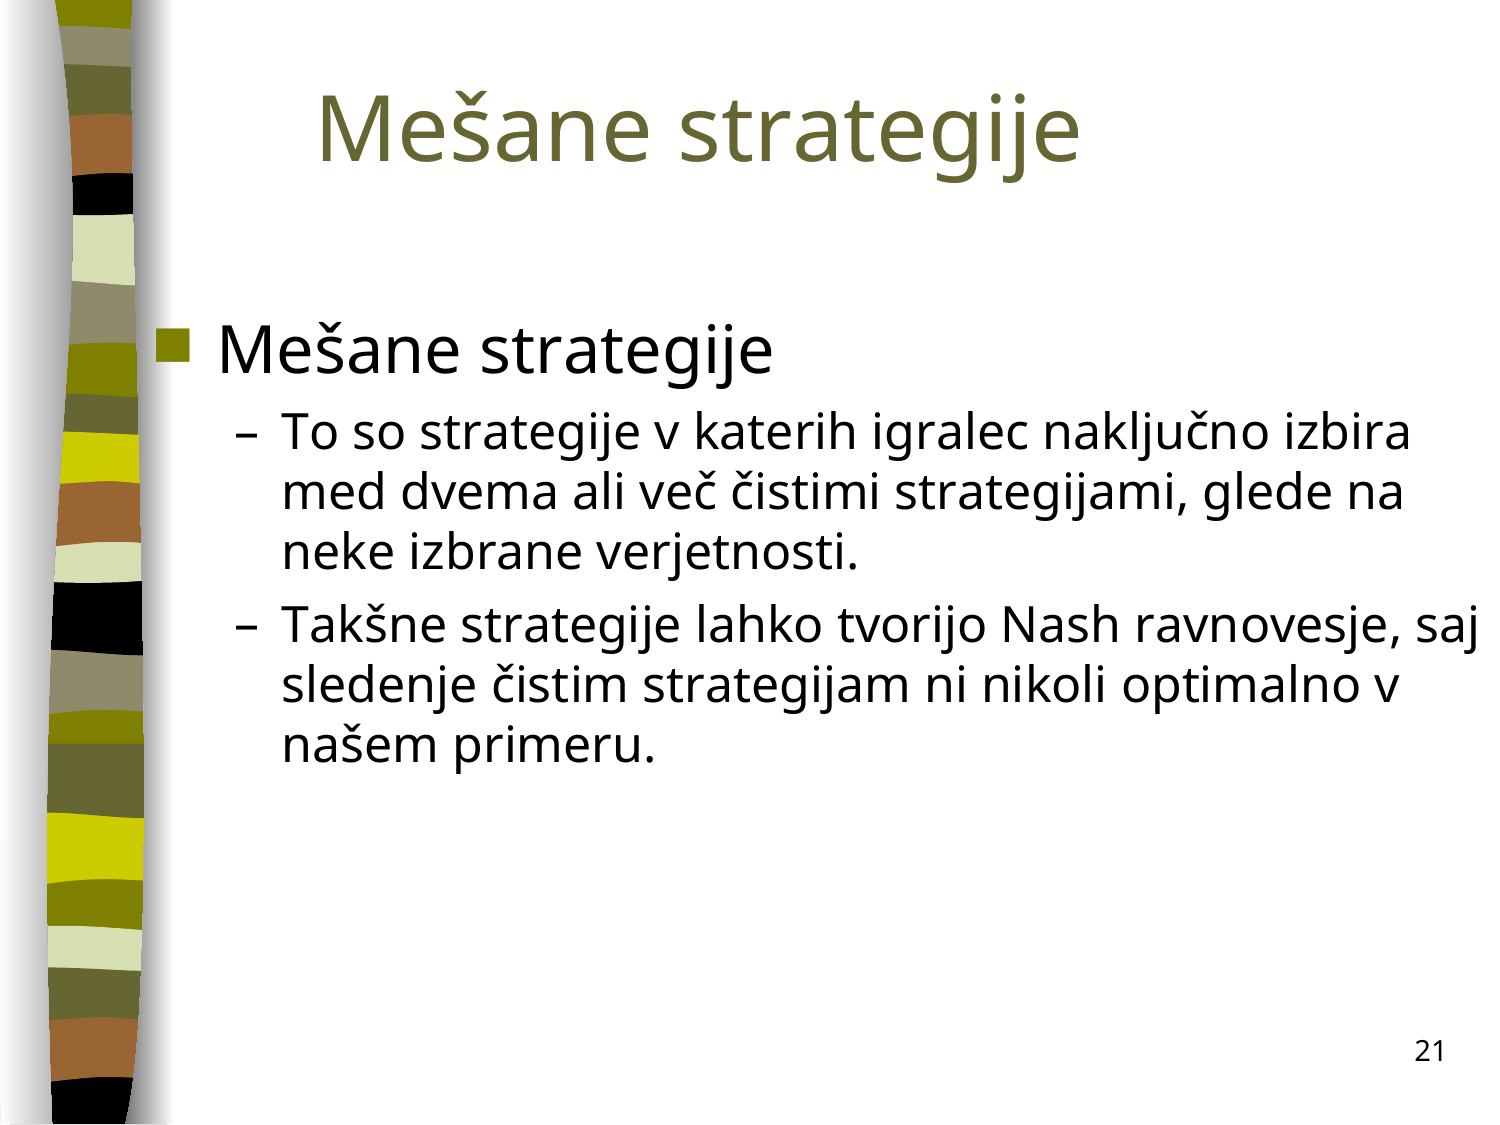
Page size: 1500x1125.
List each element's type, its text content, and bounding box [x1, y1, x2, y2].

list Mešane strategije To so strategije v katerih igralec naključno izbira med dvema ali več čistimi strategijami, glede na neke izbrane verjetnosti. Takšne strategije lahko tvorijo Nash ravnovesje, saj sledenje čistim strategijam ni nikoli optimalno v našem primeru. [145, 299, 1500, 938]
text_box <number> [1149, 1025, 1463, 1101]
title Mešane strategije [300, 0, 1500, 188]
